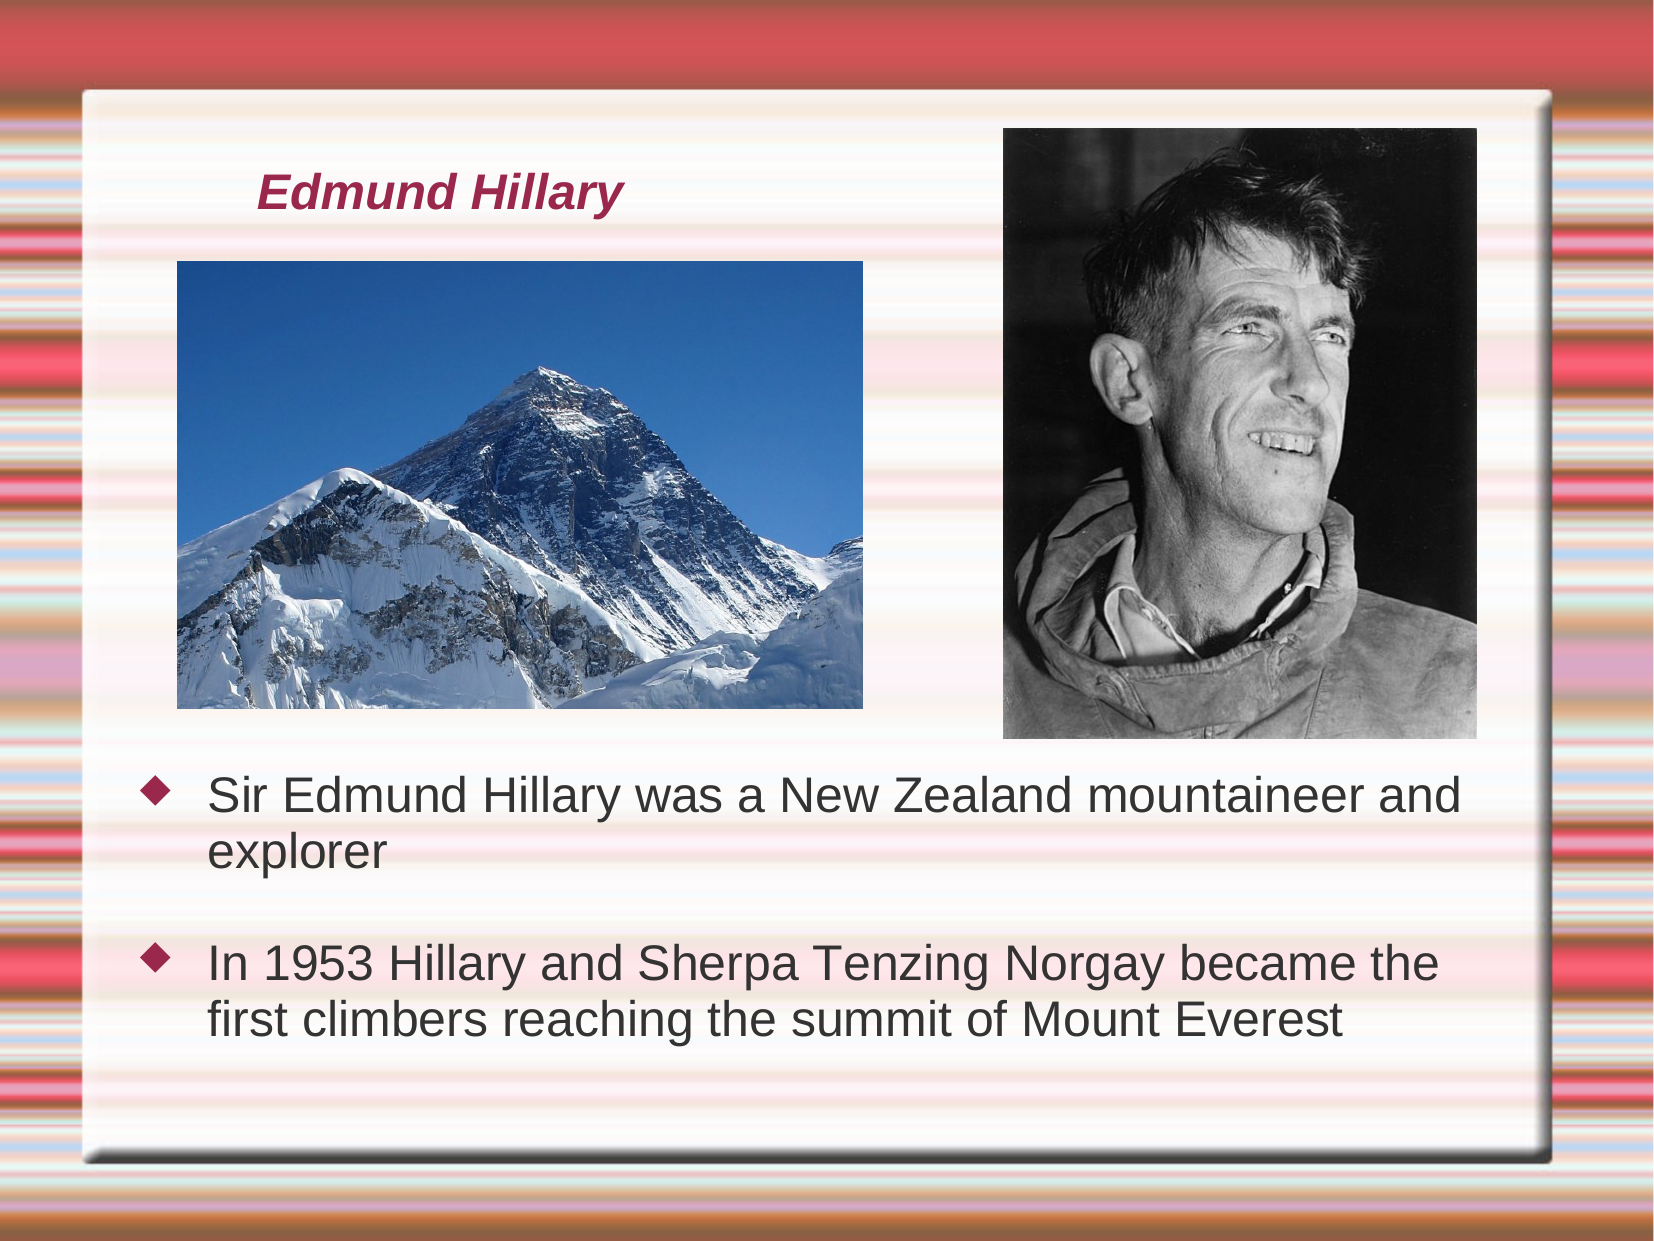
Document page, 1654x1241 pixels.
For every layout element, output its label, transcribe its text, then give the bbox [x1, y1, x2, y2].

title Edmund Hillary [0, 88, 1117, 291]
picture [0, 0, 1654, 1241]
list Sir Edmund Hillary was a New Zealand mountaineer and explorer In 1953 Hillary and Sherpa Tenzing Norgay became the first climbers reaching the summit of Mount Everest [124, 767, 1506, 1162]
